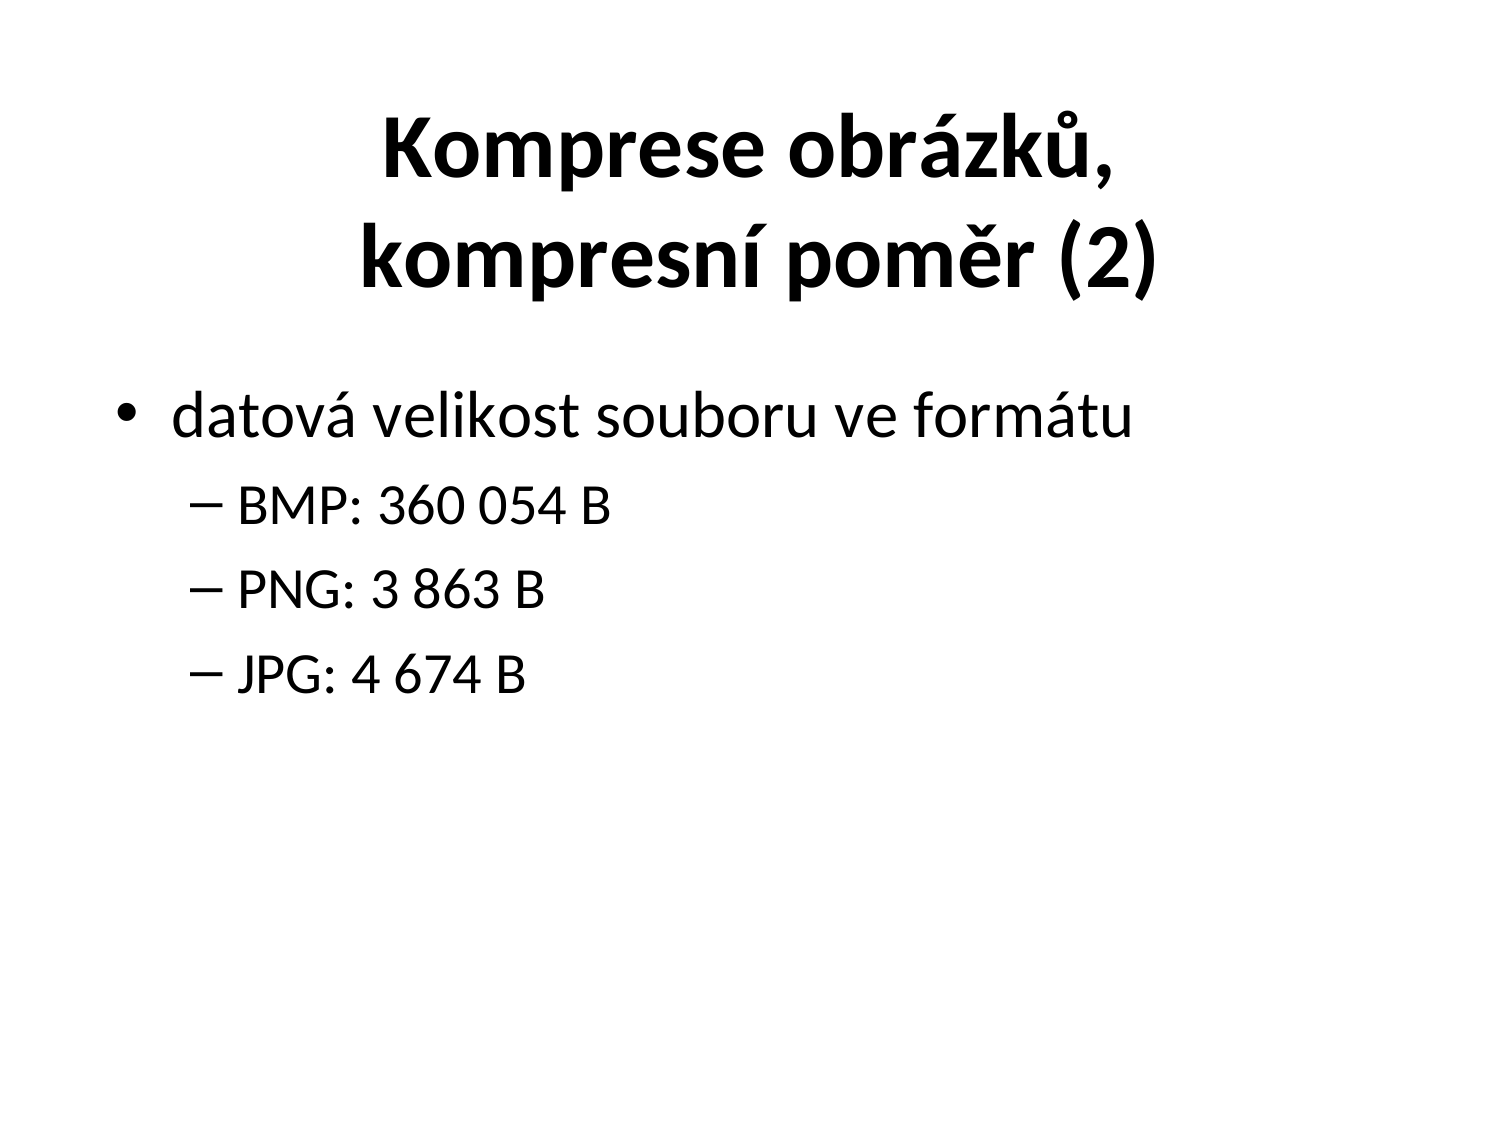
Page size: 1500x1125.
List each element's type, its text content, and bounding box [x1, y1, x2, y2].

list datová velikost souboru ve formátu BMP: 360 054 B PNG: 3 863 B JPG: 4 674 B [100, 267, 1451, 1010]
title Komprese obrázků, kompresní poměr (2) [85, 78, 1436, 314]
